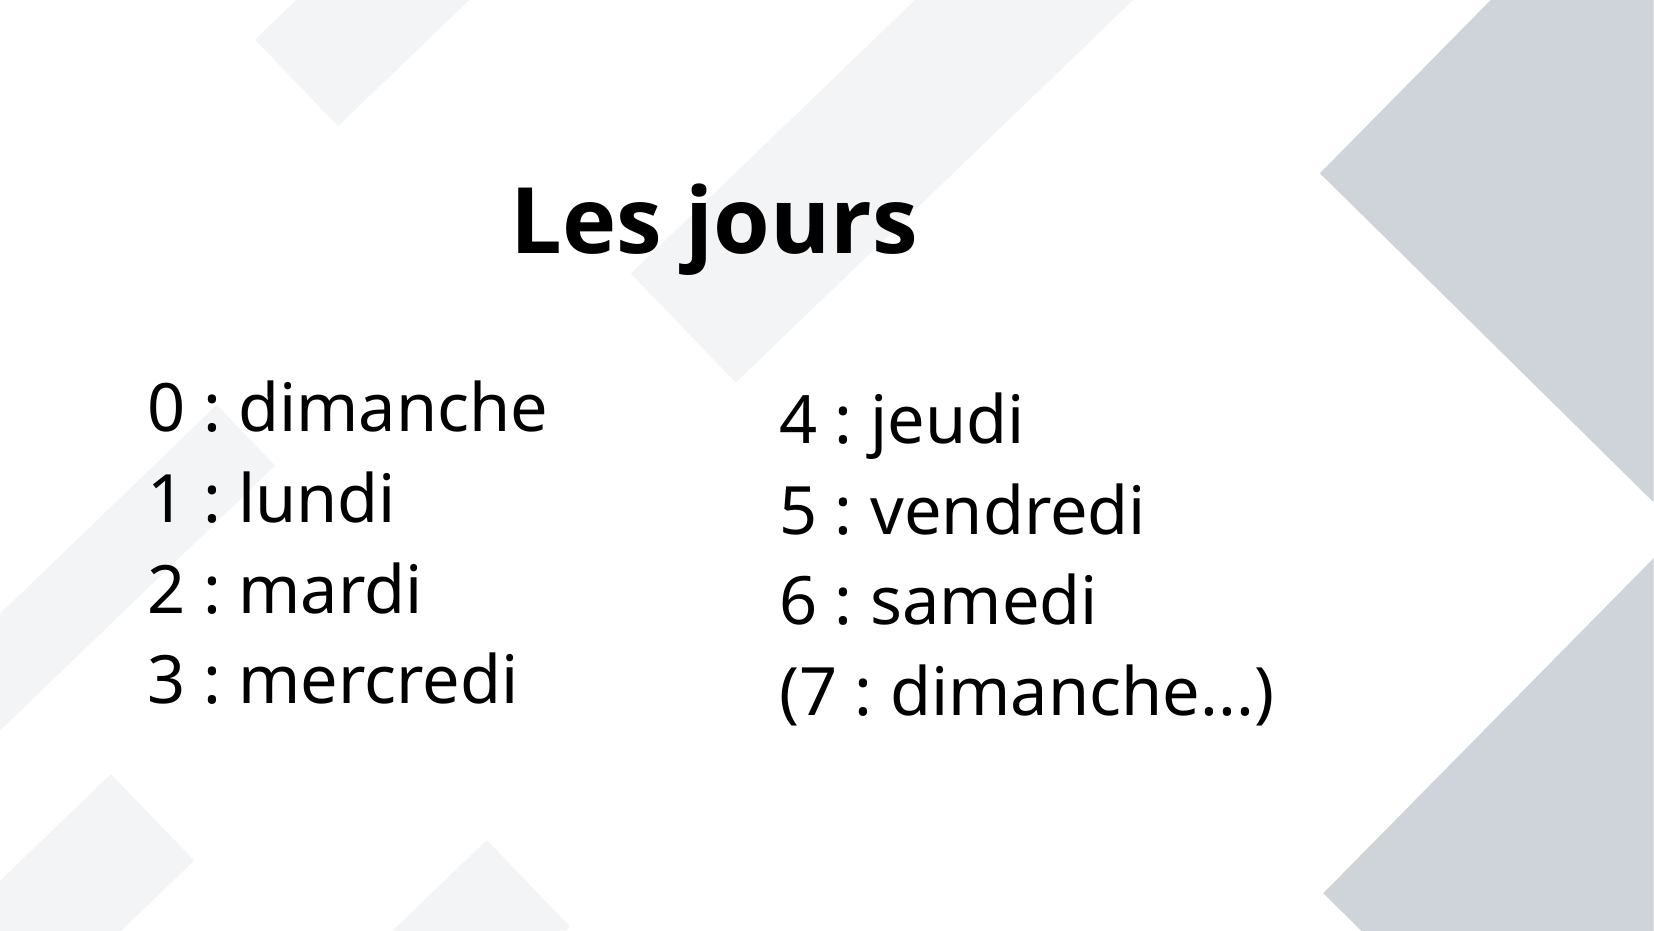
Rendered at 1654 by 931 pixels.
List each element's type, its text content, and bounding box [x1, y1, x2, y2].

list 0 : dimanche 1 : lundi 2 : mardi 3 : mercredi [76, 360, 709, 900]
list 4 : jeudi 5 : vendredi 6 : samedi (7 : dimanche...) [708, 372, 1341, 912]
title Les jours [0, 140, 1459, 296]
